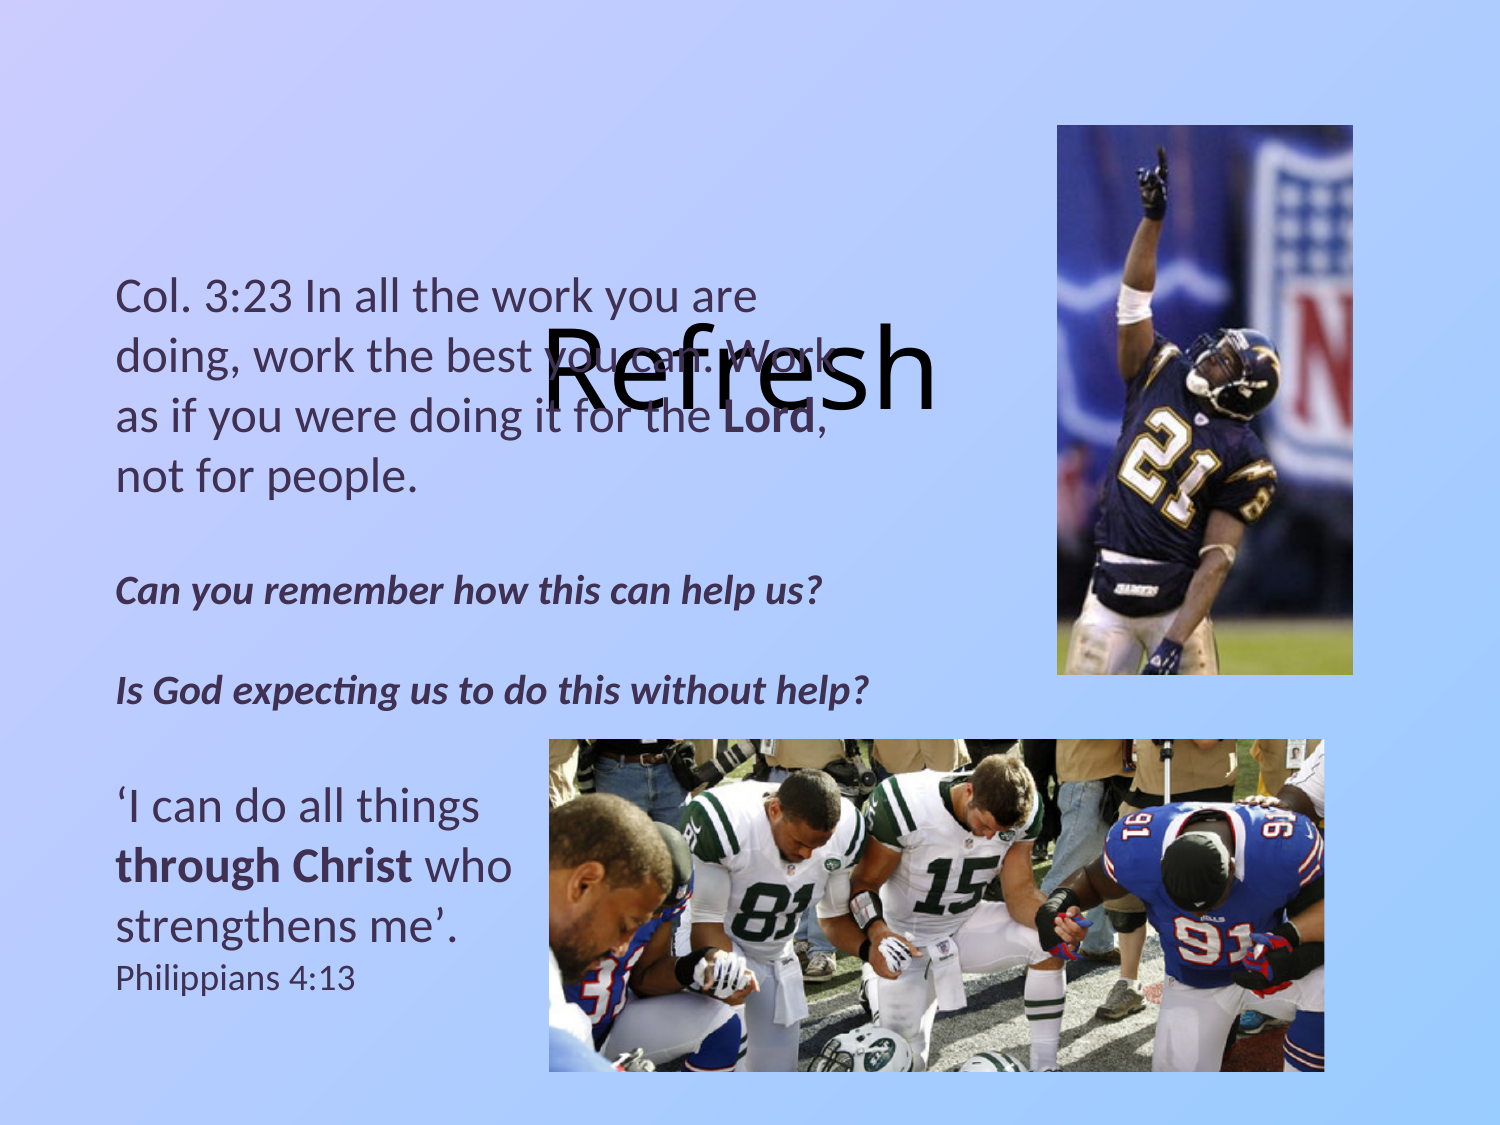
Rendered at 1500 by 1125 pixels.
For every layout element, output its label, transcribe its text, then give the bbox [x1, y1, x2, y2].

text_box Col. 3:23 In all the work you are doing, work the best you can. Work as if you were doing it for the Lord, not for people. Can you remember how this can help us? Is God expecting us to do this without help? ‘I can do all things through Christ who strengthens me’. Philippians 4:13 [100, 255, 904, 1013]
title Refresh [64, 19, 1415, 291]
picture [549, 739, 1325, 1072]
picture [1057, 125, 1353, 675]
